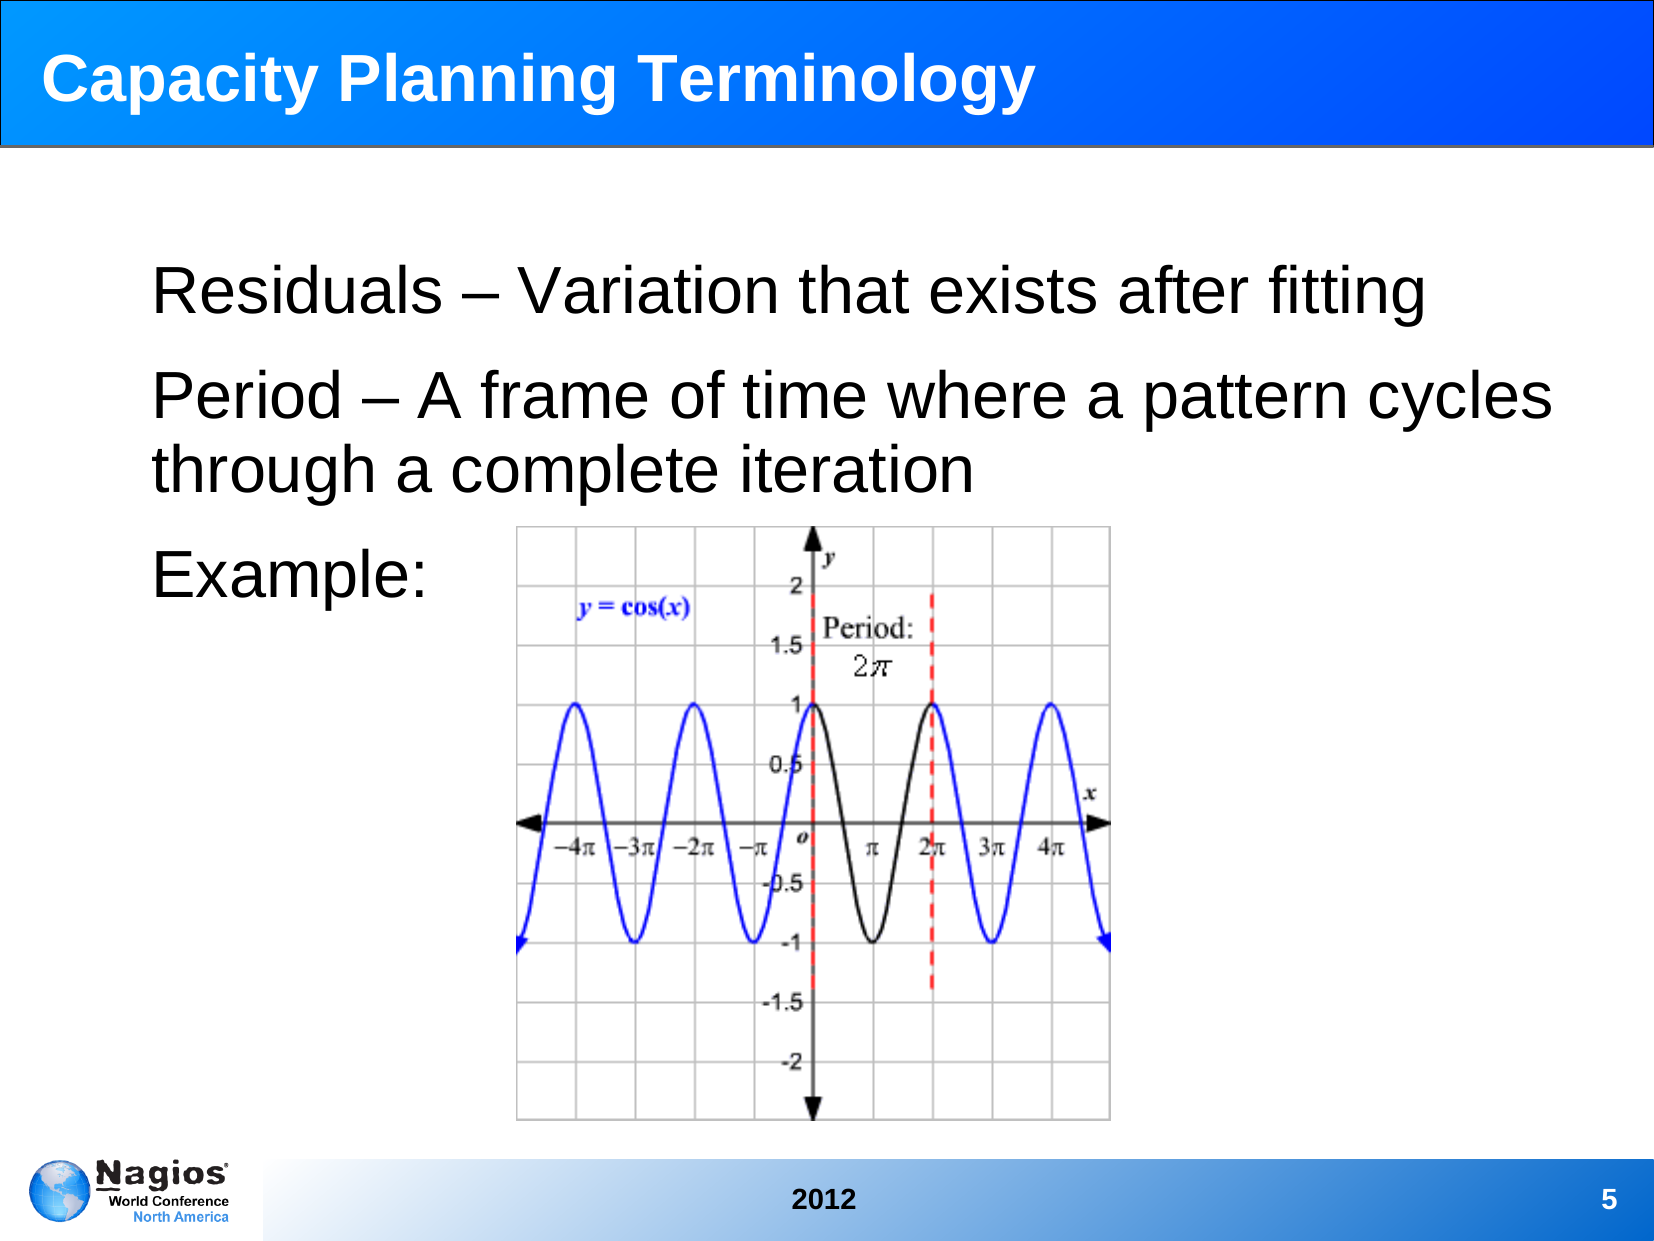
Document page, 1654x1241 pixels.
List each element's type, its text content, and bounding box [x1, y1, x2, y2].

picture [516, 526, 1111, 1121]
list Residuals – Variation that exists after fitting Period – A frame of time where a pattern cycles through a complete iteration Example: [80, 253, 1569, 1072]
picture [29, 1159, 229, 1235]
title Capacity Planning Terminology [41, 29, 1248, 127]
